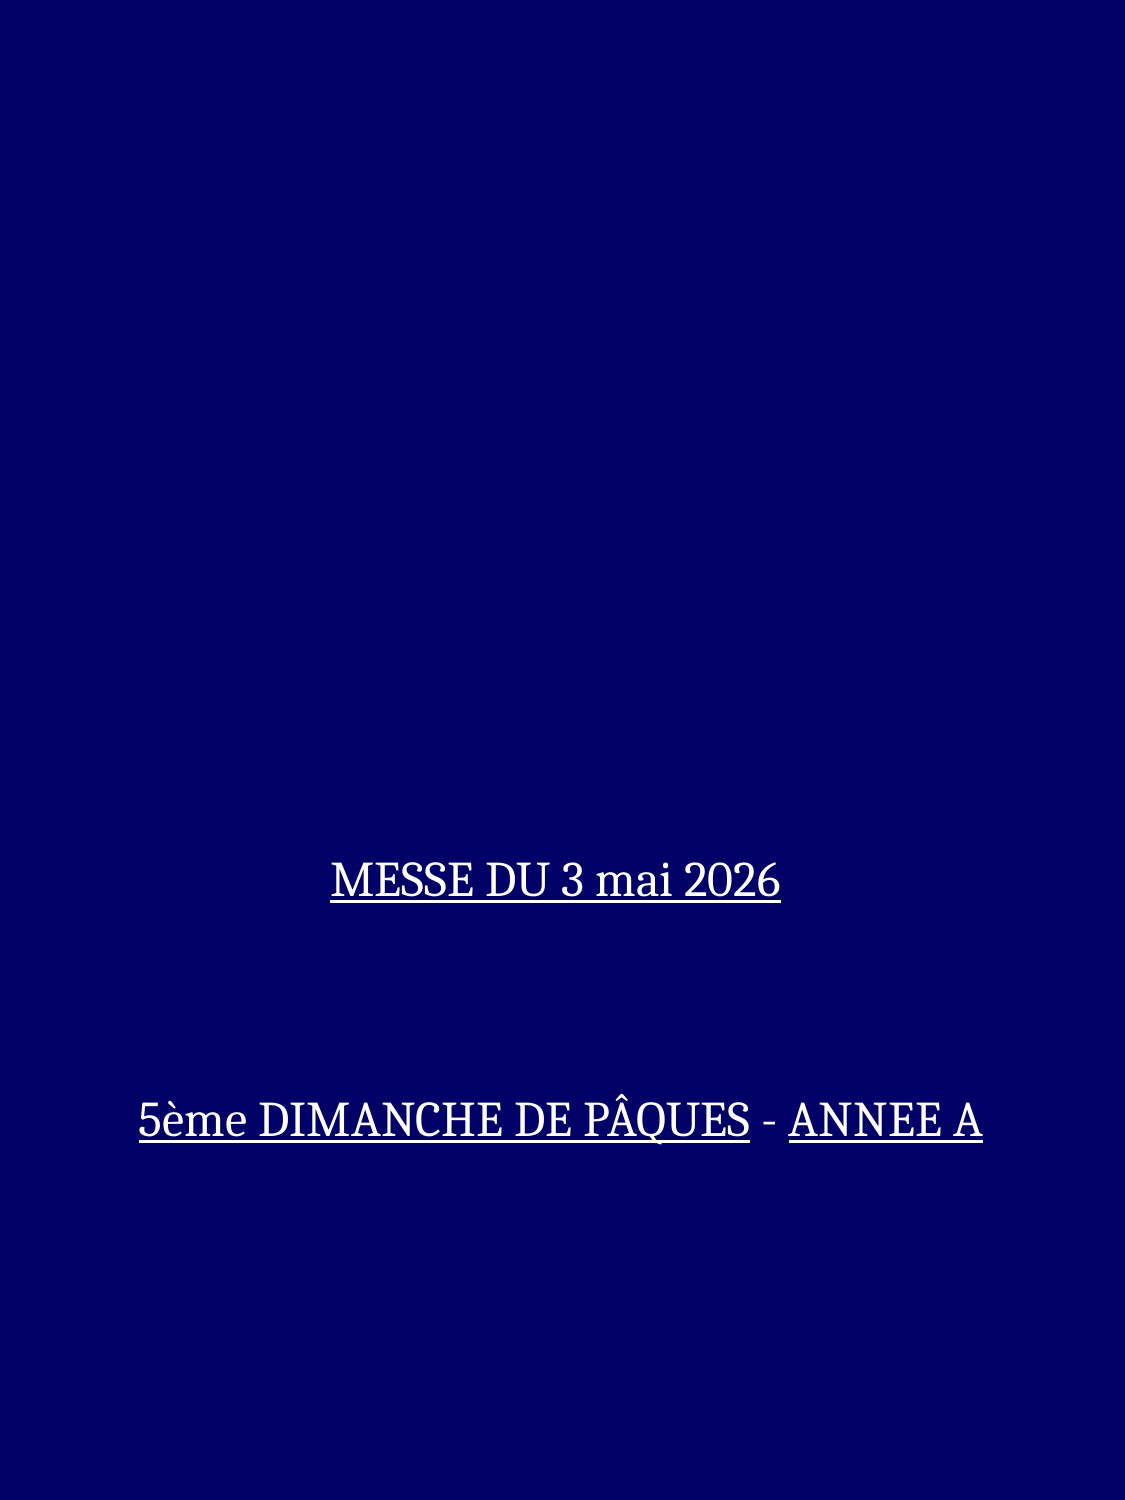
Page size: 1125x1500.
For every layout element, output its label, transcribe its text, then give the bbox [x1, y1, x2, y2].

text_box MESSE DU 3 mai 2026 5ème DIMANCHE DE PÂQUES - ANNEE A [0, 838, 1125, 1154]
